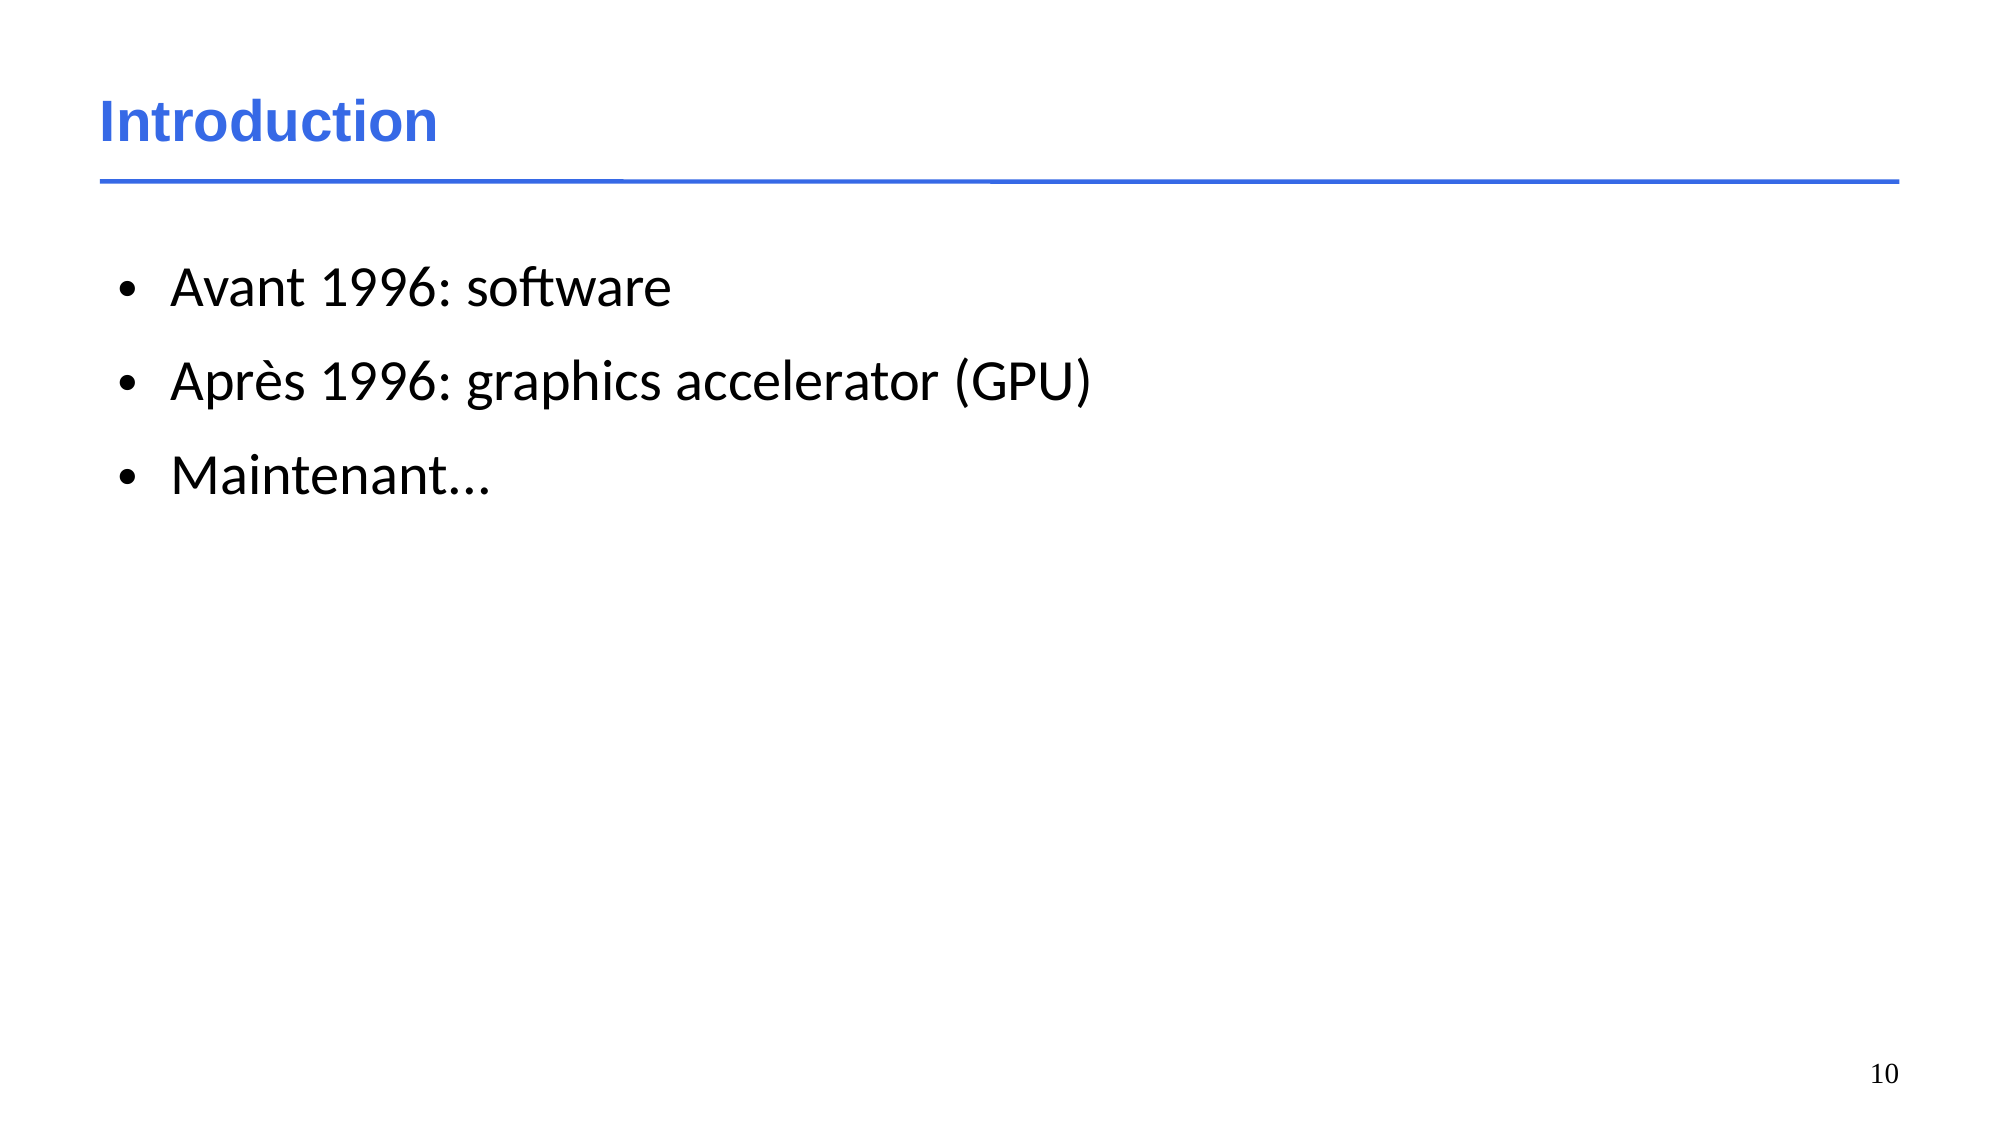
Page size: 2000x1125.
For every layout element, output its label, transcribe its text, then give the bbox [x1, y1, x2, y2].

list Avant 1996: software Après 1996: graphics accelerator (GPU) Maintenant... [99, 263, 1900, 976]
title Introduction [99, 27, 1900, 215]
